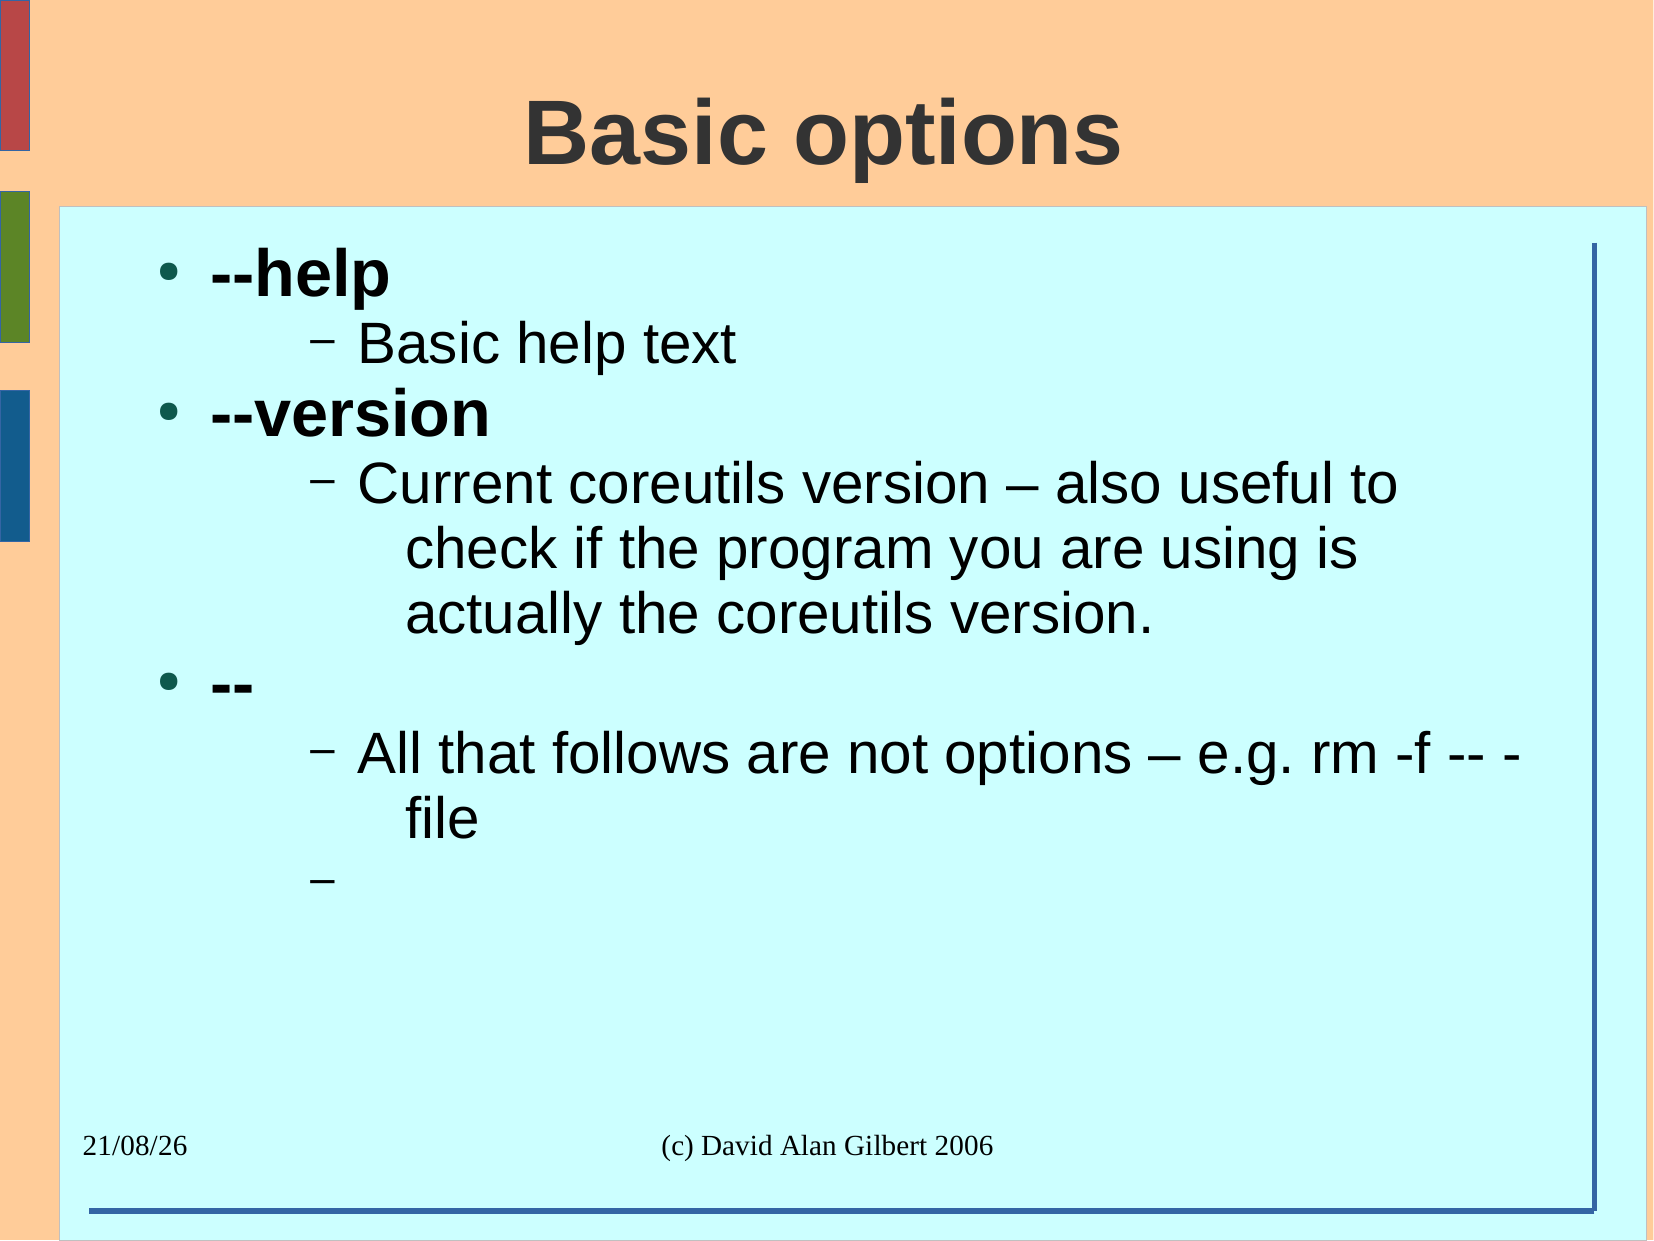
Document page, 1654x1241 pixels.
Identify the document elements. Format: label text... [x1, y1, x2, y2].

list --help Basic help text --version Current coreutils version – also useful to check if the program you are using is actually the coreutils version. -- All that follows are not options – e.g. rm -f -- -file [121, 236, 1534, 1127]
title Basic options [118, 29, 1531, 237]
